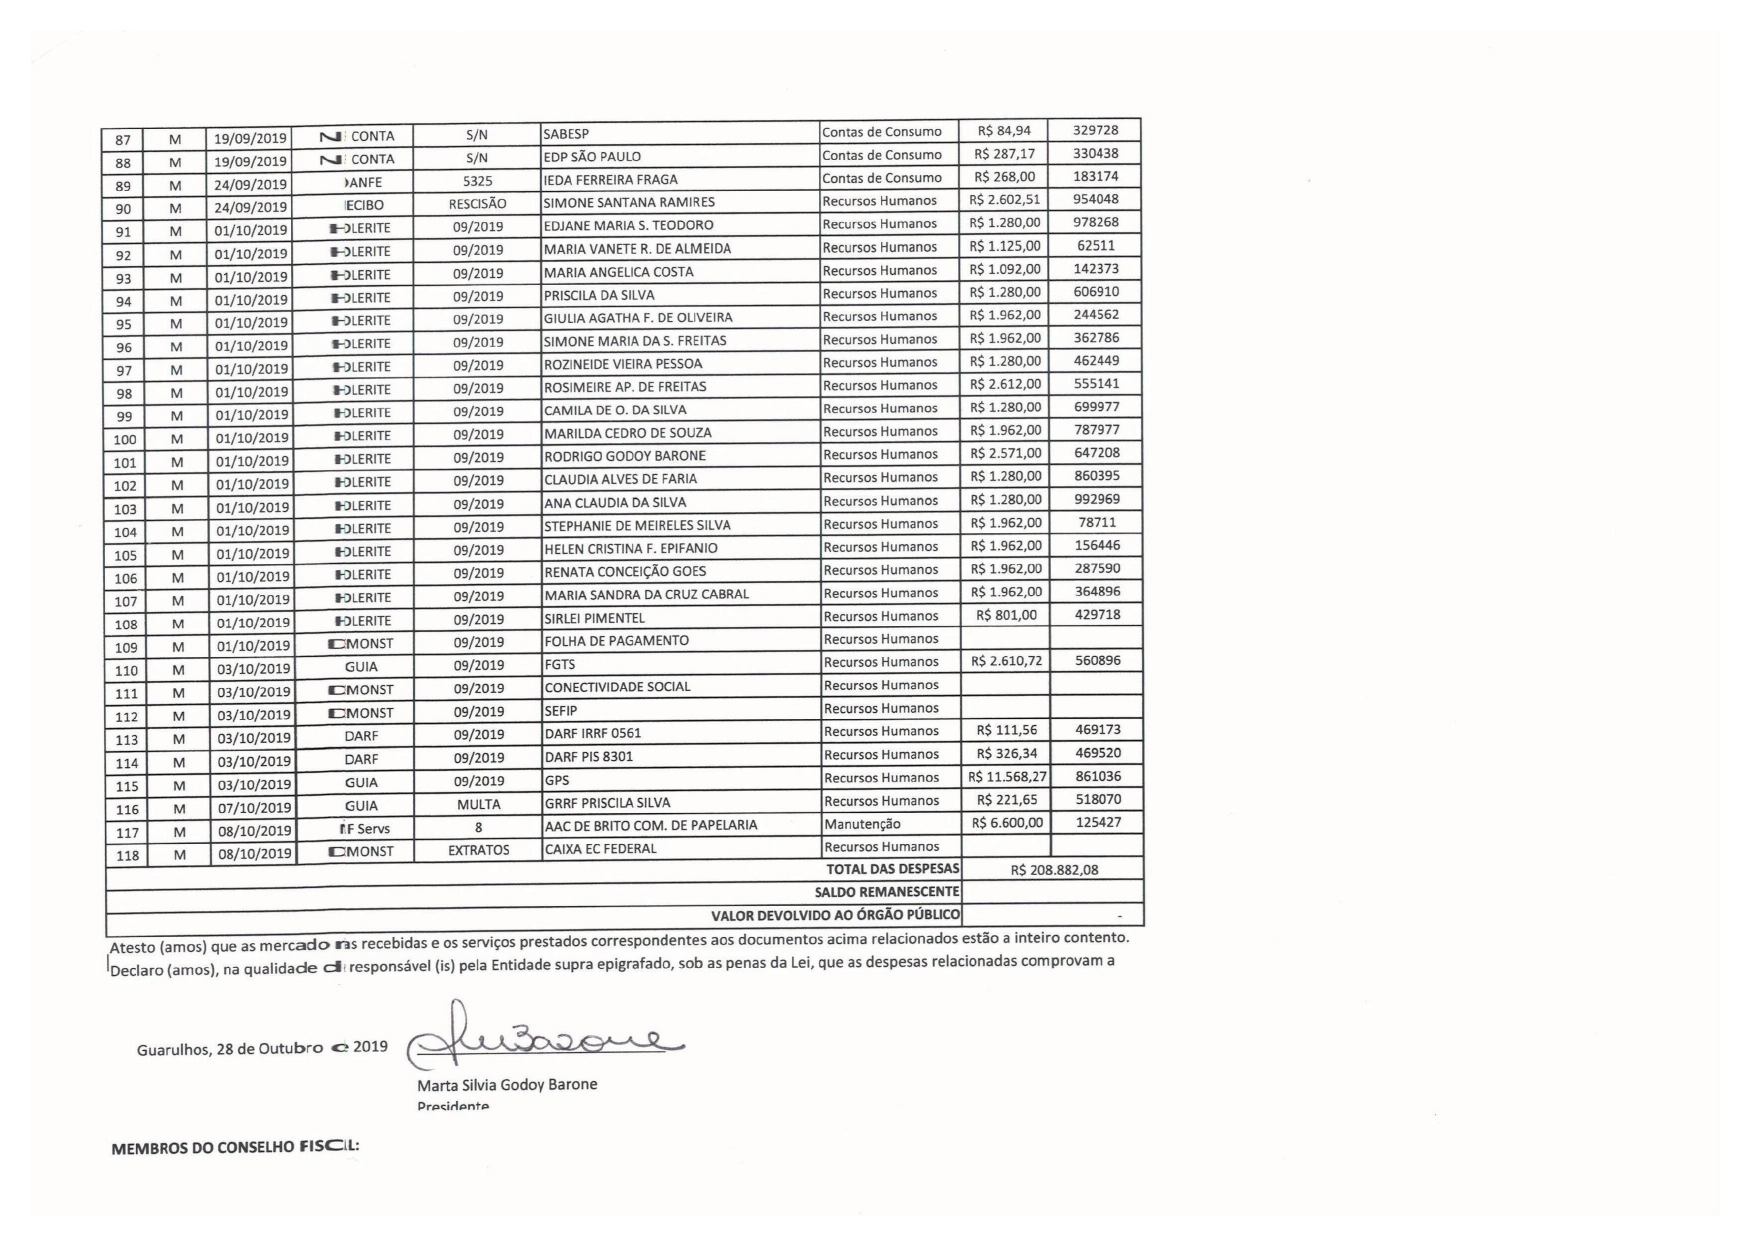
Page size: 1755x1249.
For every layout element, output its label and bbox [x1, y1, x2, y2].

text_box [0, 0, 1752, 1248]
